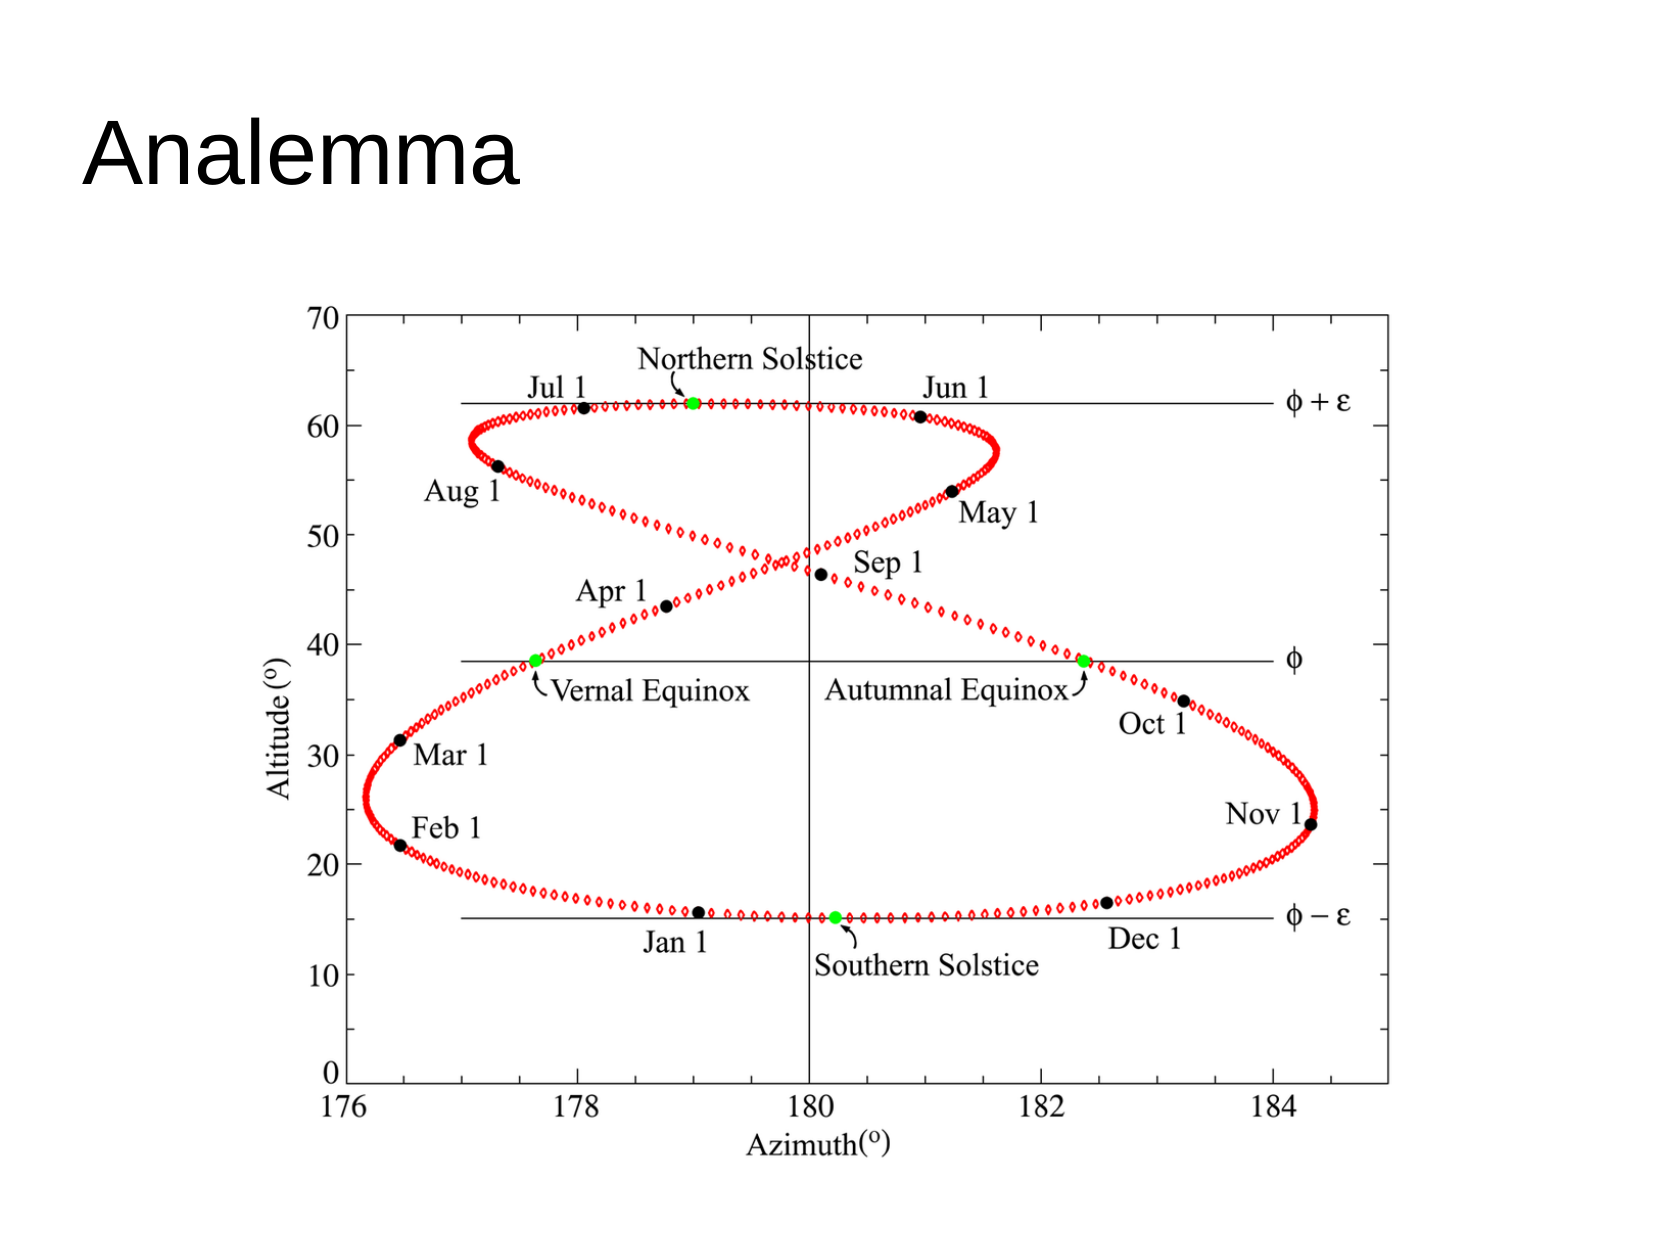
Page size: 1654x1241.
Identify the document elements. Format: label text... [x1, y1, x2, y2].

picture [240, 264, 1466, 1182]
title Analemma [82, 49, 1571, 257]
